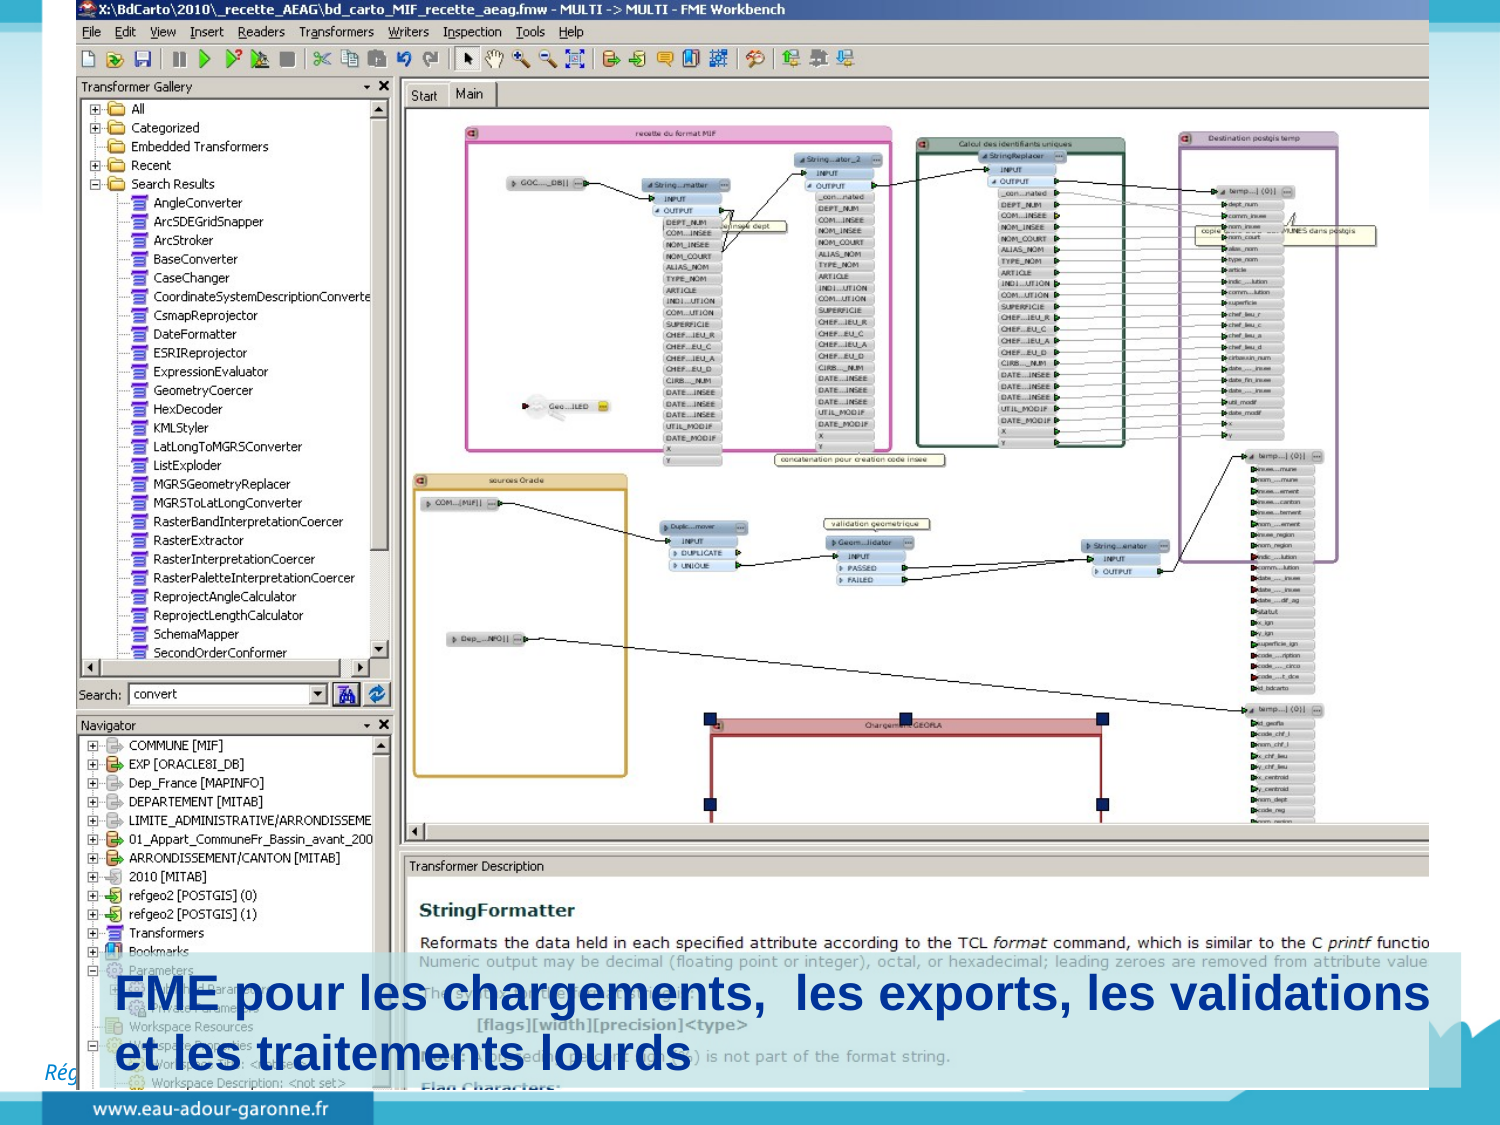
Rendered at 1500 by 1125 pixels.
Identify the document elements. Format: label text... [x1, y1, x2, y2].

text_box FME pour les chargements, les exports, les validations et les traitements lourds [99, 952, 1462, 1088]
picture [0, 0, 1500, 1125]
